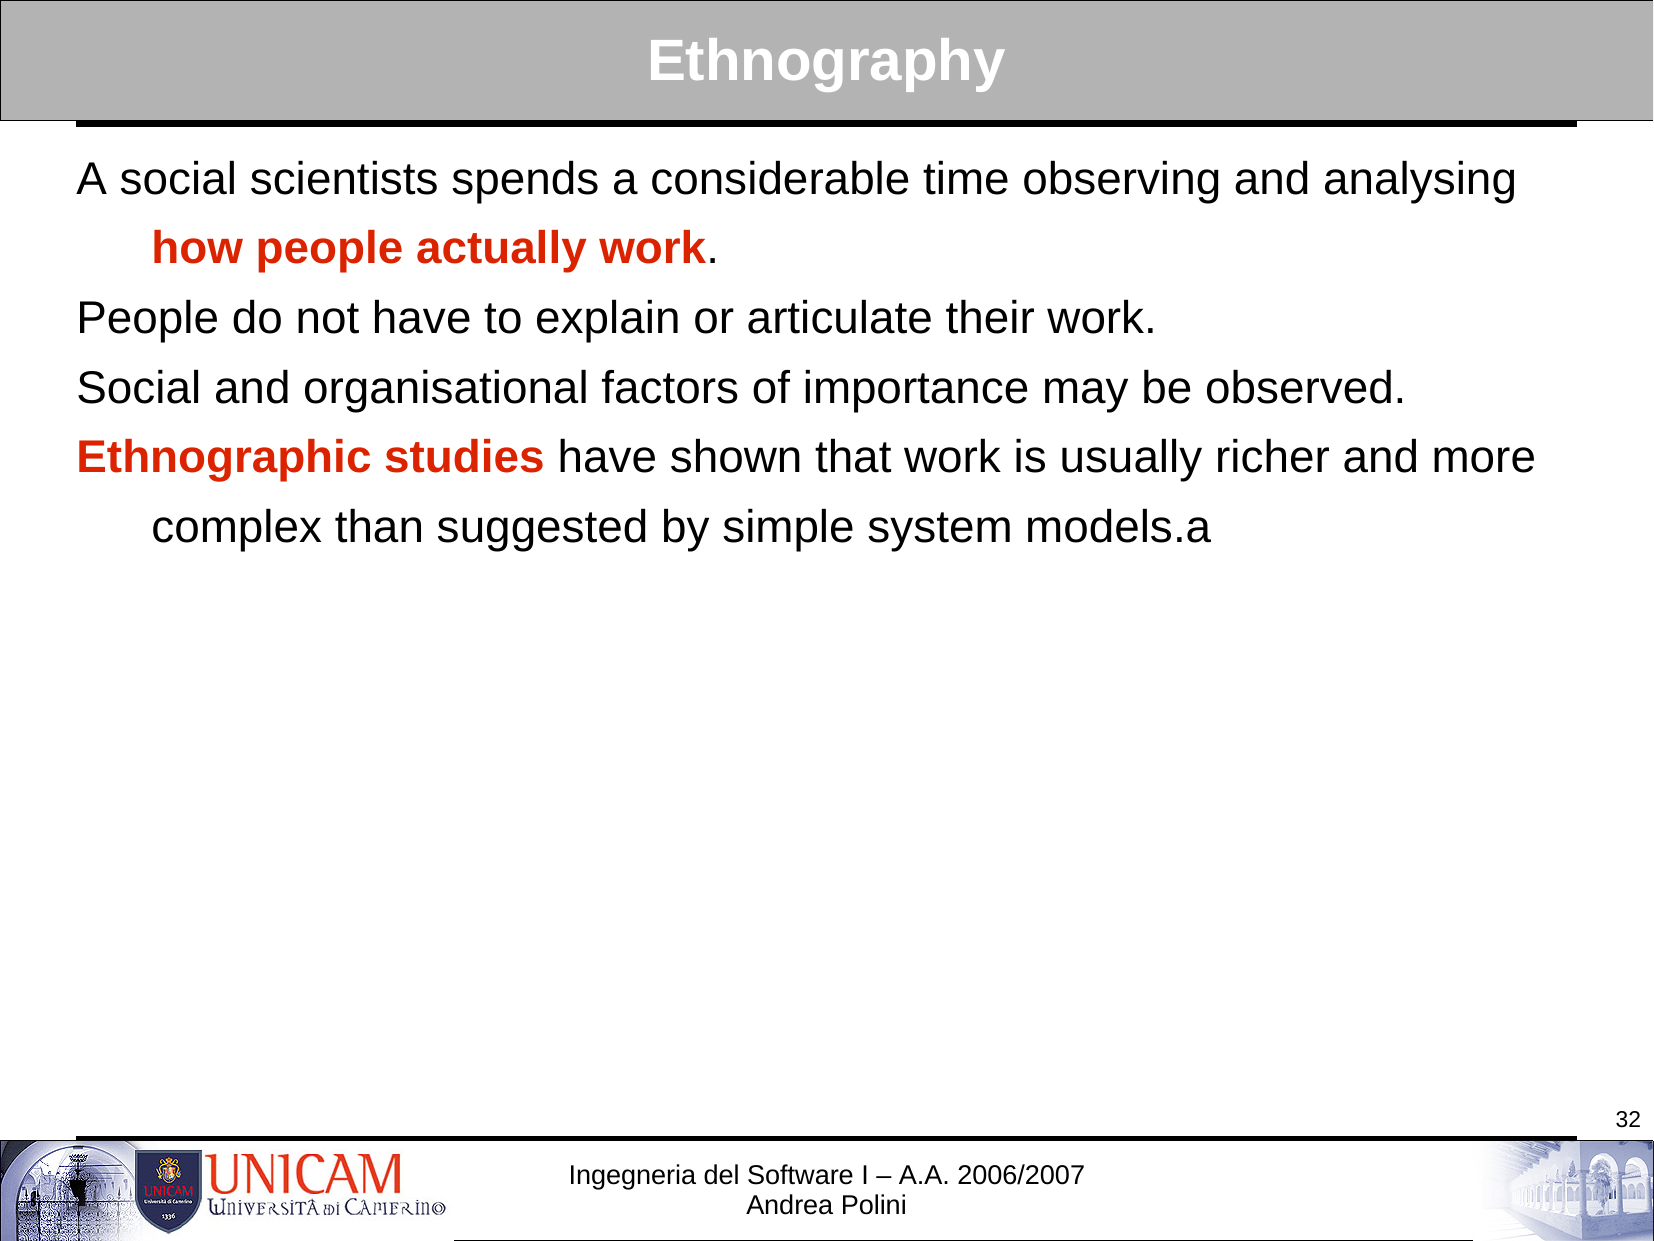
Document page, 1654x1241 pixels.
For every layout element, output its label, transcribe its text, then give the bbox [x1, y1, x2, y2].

picture [0, 1141, 454, 1241]
title Ethnography [0, 0, 1653, 121]
list A social scientists spends a considerable time observing and analysing how people actually work. People do not have to explain or articulate their work. Social and organisational factors of importance may be observed. Ethnographic studies have shown that work is usually richer and more complex than suggested by simple system models.a [76, 152, 1577, 674]
picture [1473, 1141, 1654, 1241]
